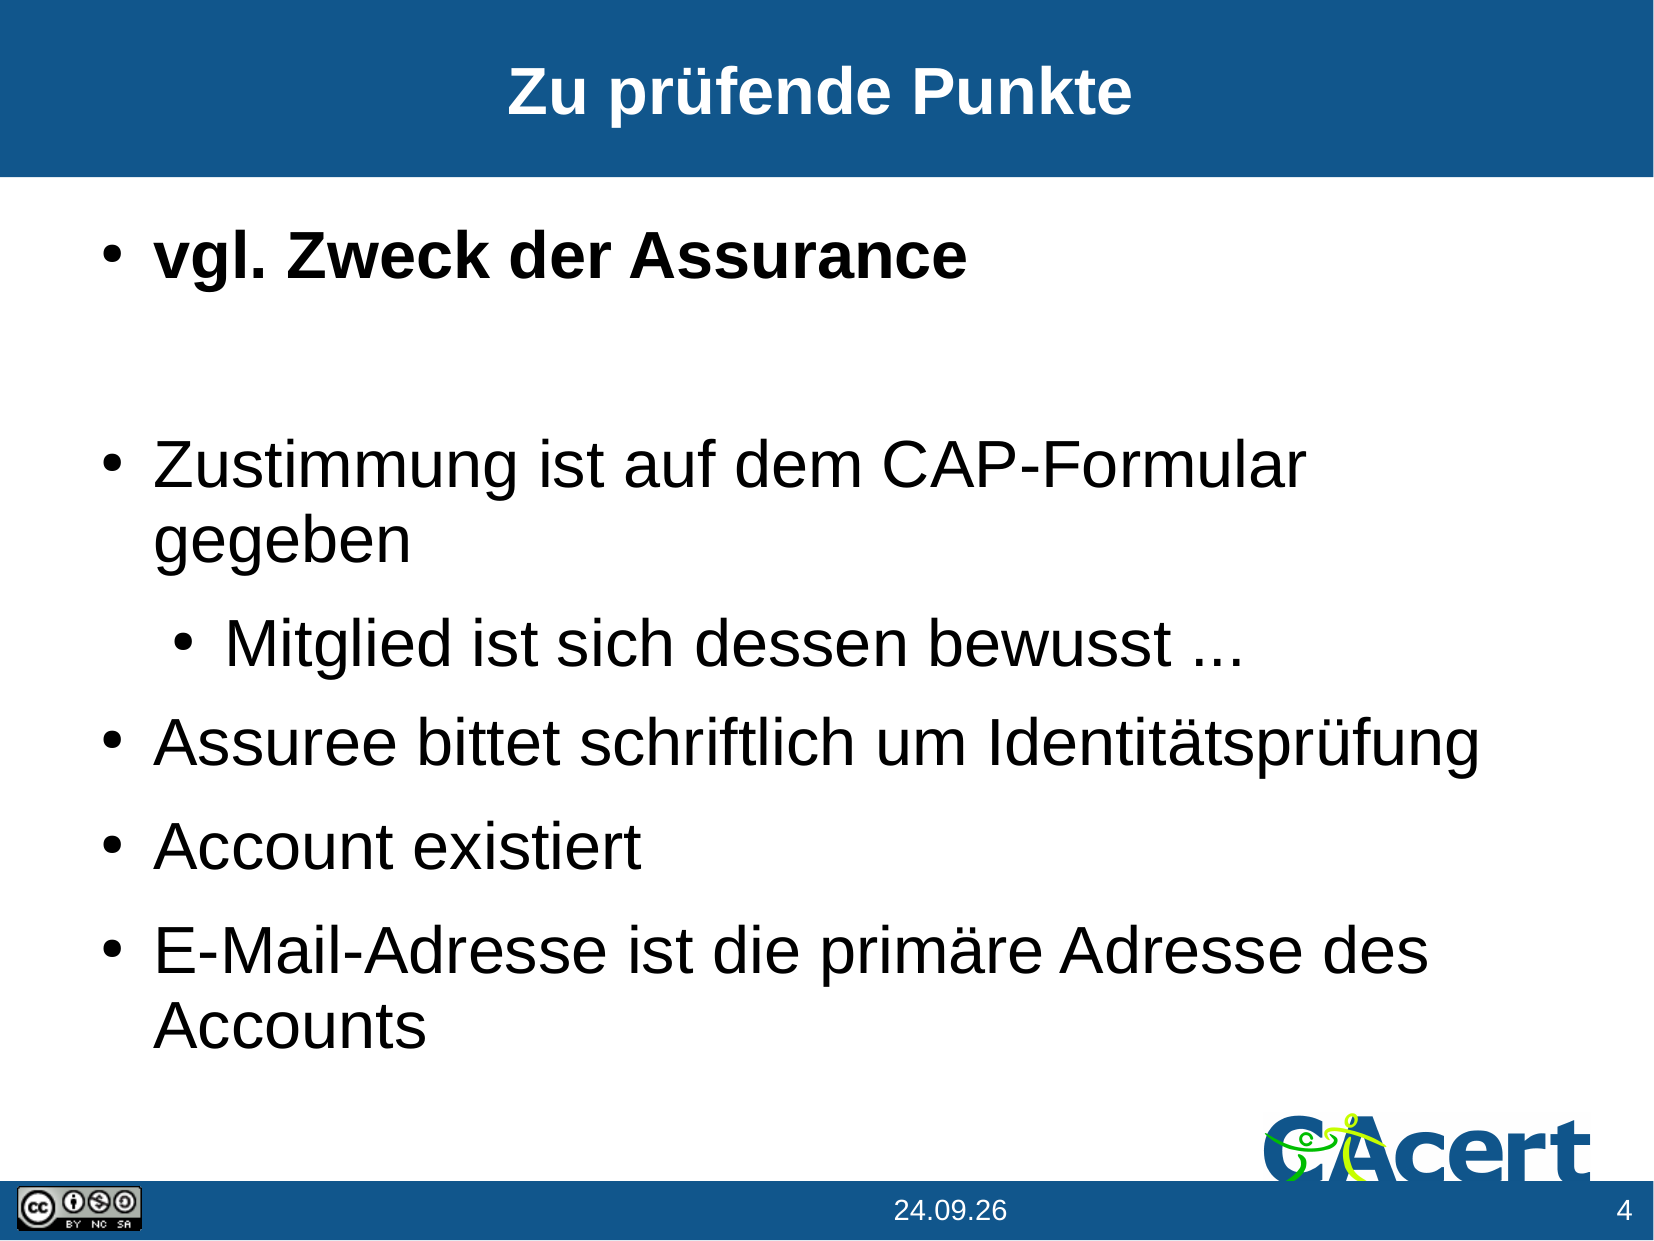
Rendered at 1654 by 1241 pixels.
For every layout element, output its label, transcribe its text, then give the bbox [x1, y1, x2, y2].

picture [1263, 1112, 1591, 1181]
picture [17, 1186, 142, 1231]
title Zu prüfende Punkte [76, 17, 1565, 166]
list vgl. Zweck der Assurance Zustimmung ist auf dem CAP-Formular gegeben Mitglied ist sich dessen bewusst ... Assuree bittet schriftlich um Identitätsprüfung Account existiert E-Mail-Adresse ist die primäre Adresse des Accounts [82, 218, 1571, 1091]
